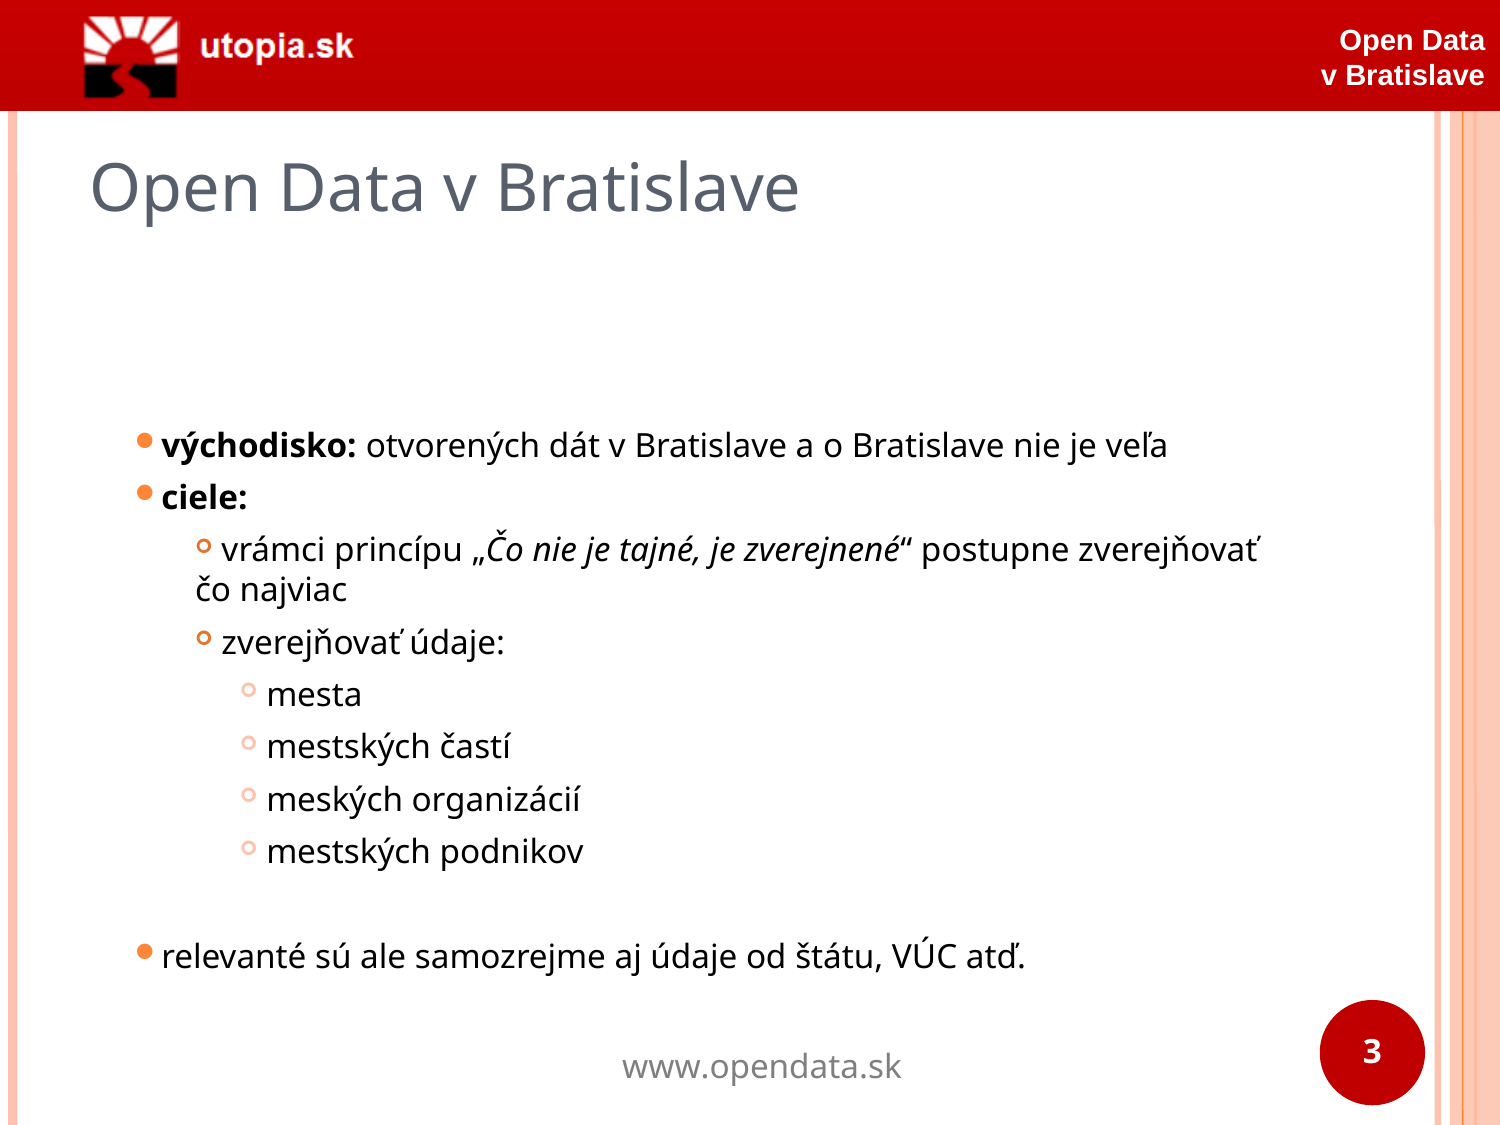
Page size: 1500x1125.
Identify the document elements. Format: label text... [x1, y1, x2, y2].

picture [0, 0, 1500, 111]
subtitle východisko: otvorených dát v Bratislave a o Bratislave nie je veľa ciele: vrámci princípu „Čo nie je tajné, je zverejnené“ postupne zverejňovať čo najviac zverejňovať údaje: mesta mestských častí meských organizácií mestských podnikov relevanté sú ale samozrejme aj údaje od štátu, VÚC atď. [74, 262, 1300, 1084]
title Open Data v Bratislave [74, 45, 1300, 233]
